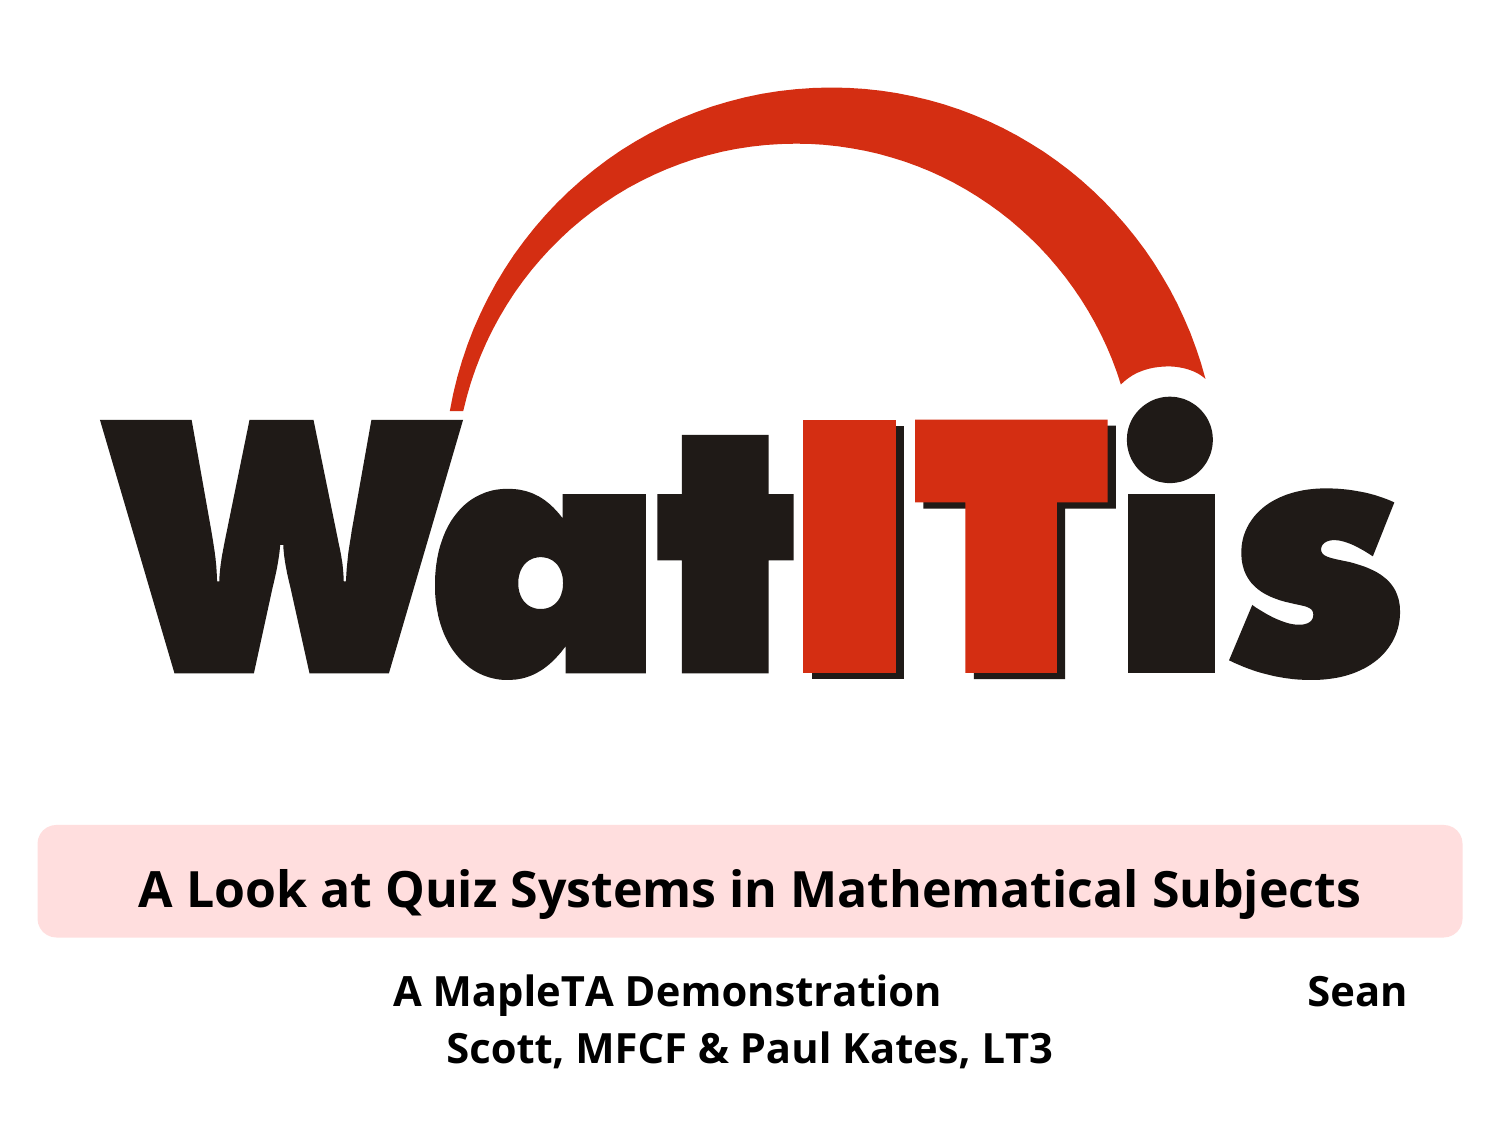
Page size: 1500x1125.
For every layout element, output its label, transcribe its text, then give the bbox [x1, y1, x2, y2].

subtitle A MapleTA Demonstration Sean Scott, MFCF & Paul Kates, LT3 [50, 967, 1450, 1069]
title A Look at Quiz Systems in Mathematical Subjects [50, 850, 1450, 926]
